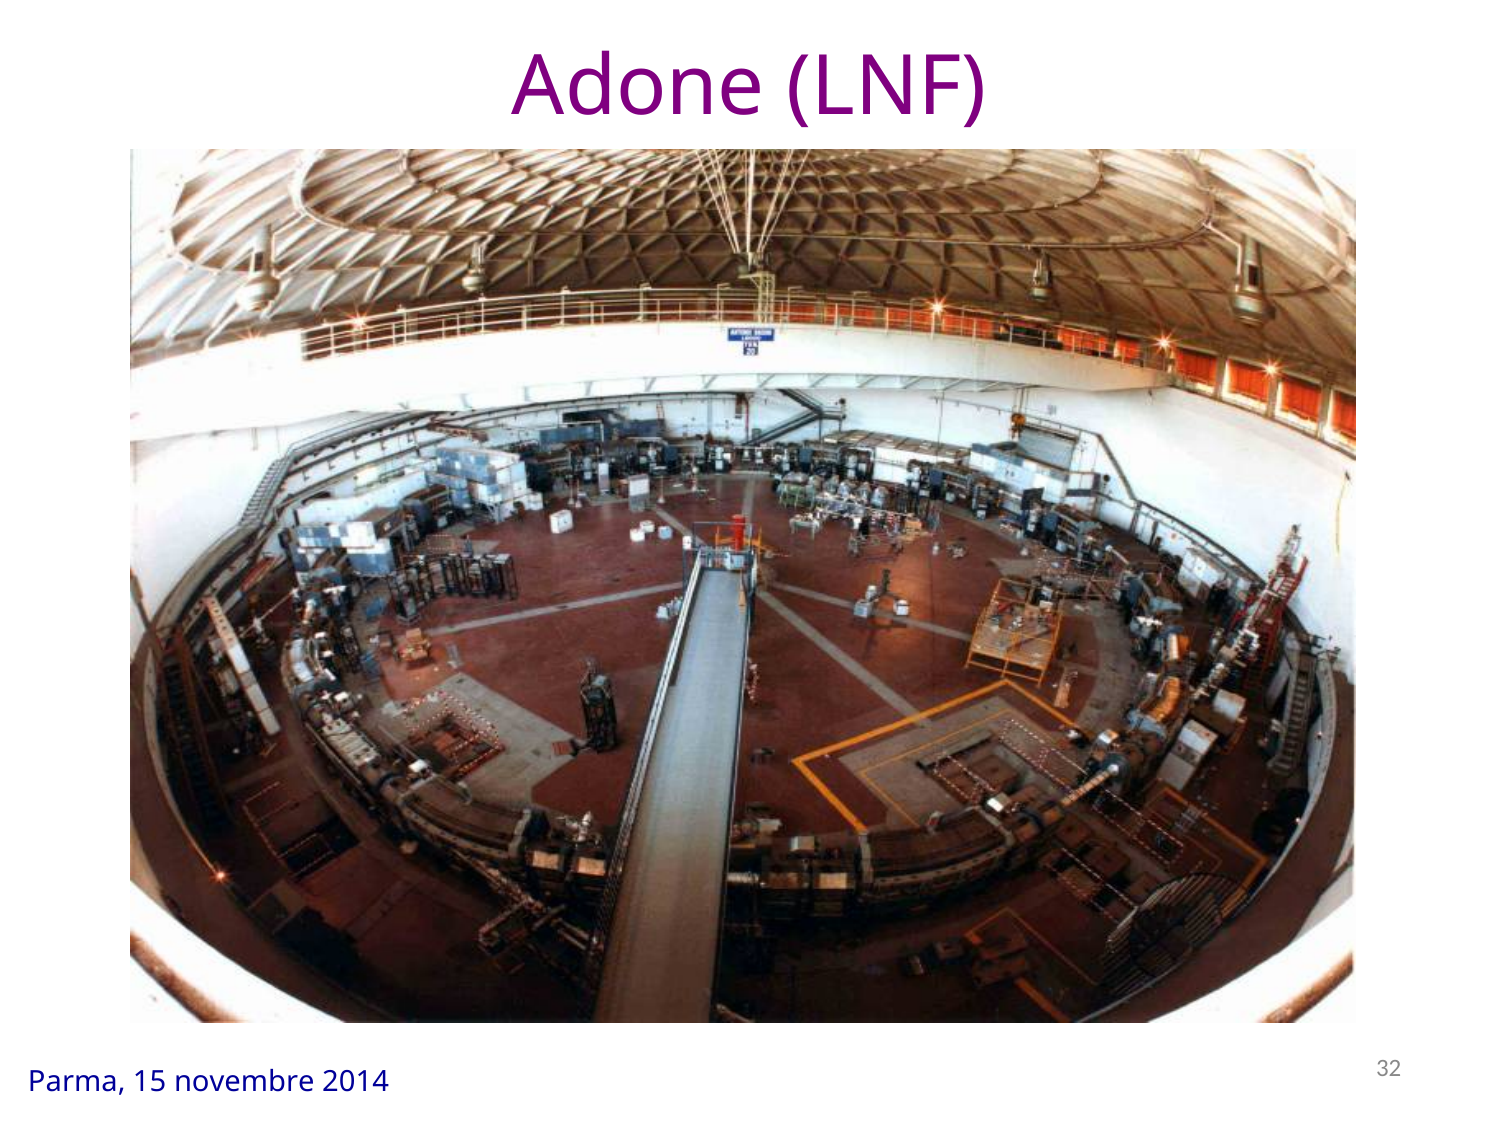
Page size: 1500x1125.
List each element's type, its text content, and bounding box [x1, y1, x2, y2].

text_box <numero> [1074, 1042, 1417, 1095]
picture [130, 149, 1356, 1023]
text_box Adone (LNF) [75, 0, 1424, 148]
